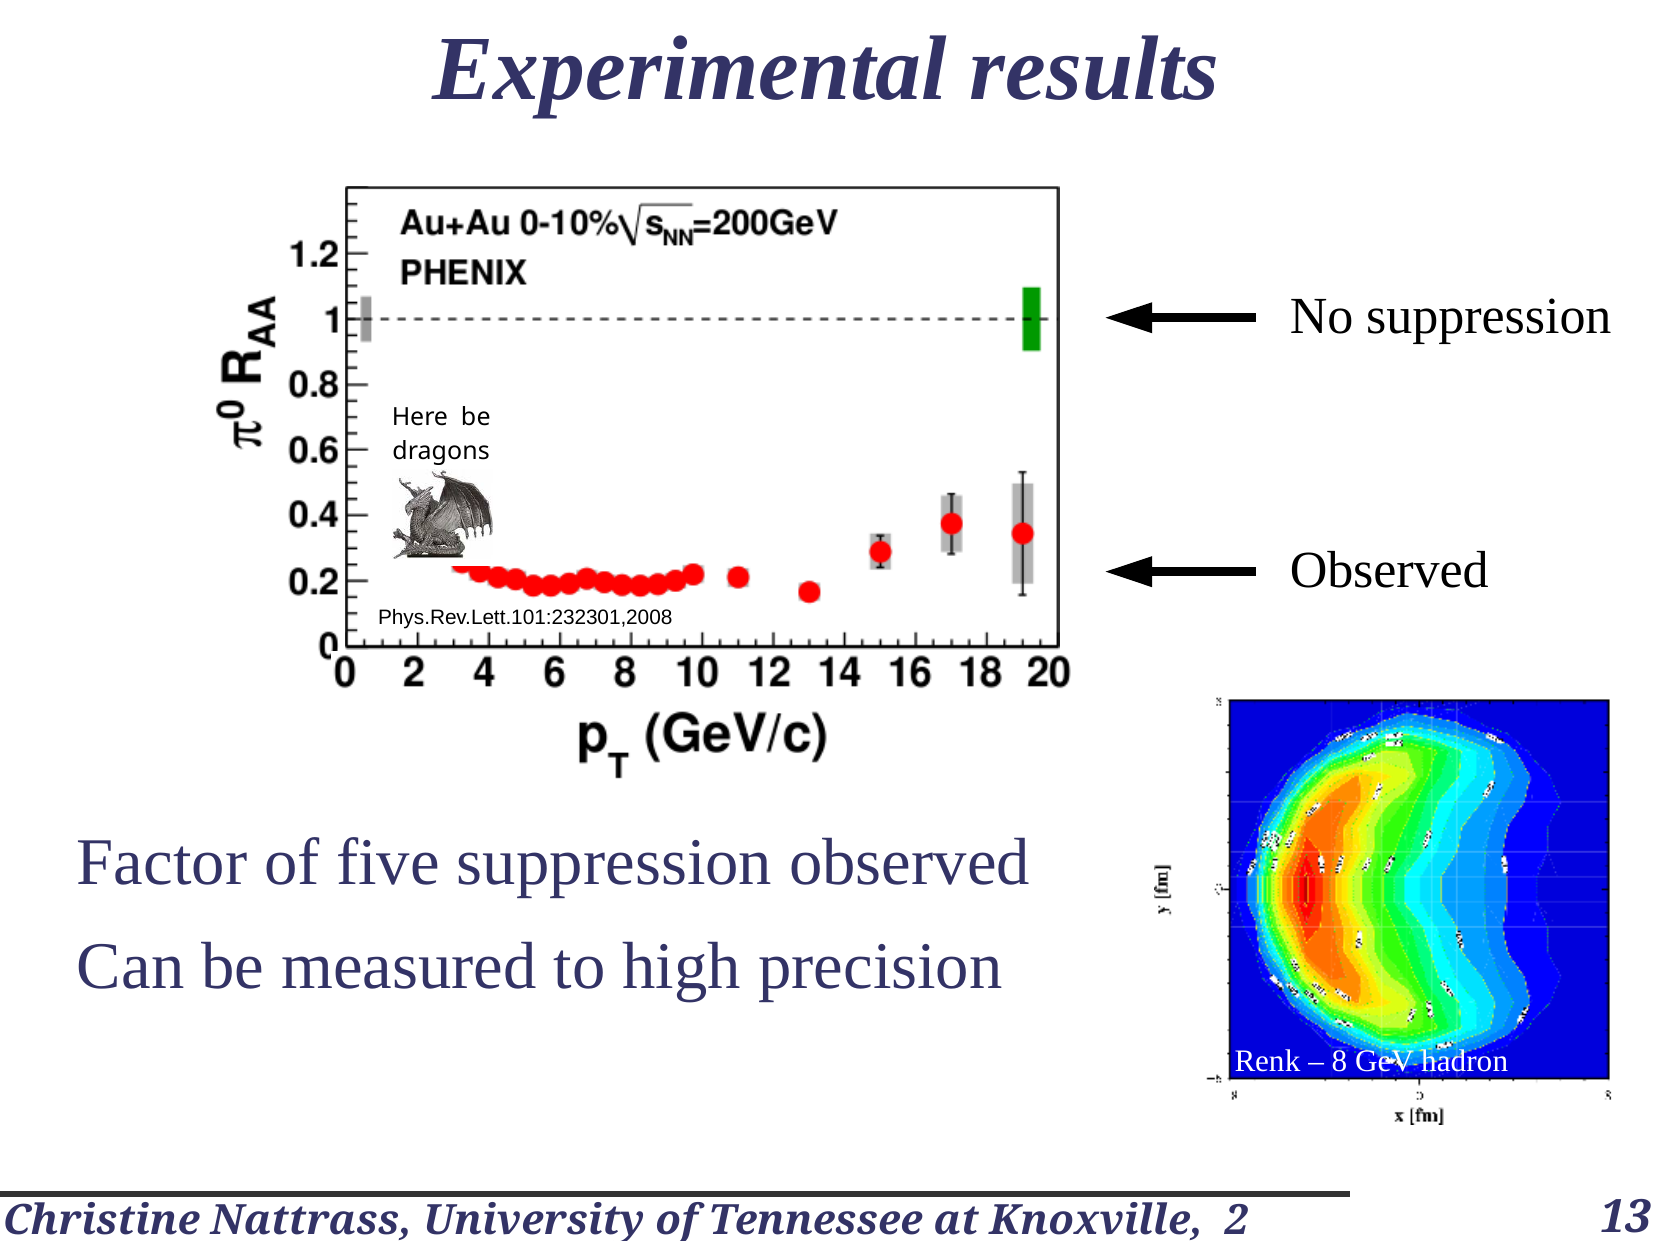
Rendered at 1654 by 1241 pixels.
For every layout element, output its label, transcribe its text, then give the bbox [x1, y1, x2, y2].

text_box Phys.Rev.Lett.101:232301,2008 [363, 598, 688, 637]
picture [1154, 695, 1613, 1126]
text_box Here be dragons [337, 390, 545, 465]
text_box Renk – 8 GeV hadron [1219, 1036, 1613, 1086]
picture [207, 286, 277, 489]
picture [345, 186, 1060, 650]
picture [284, 231, 1074, 693]
picture [572, 701, 833, 783]
text_box No suppression [1275, 280, 1651, 353]
text_box [372, 475, 513, 566]
text_box Observed [1275, 534, 1651, 607]
title Experimental results [82, 3, 1571, 135]
list Factor of five suppression observed Can be measured to high precision [59, 825, 1154, 1094]
